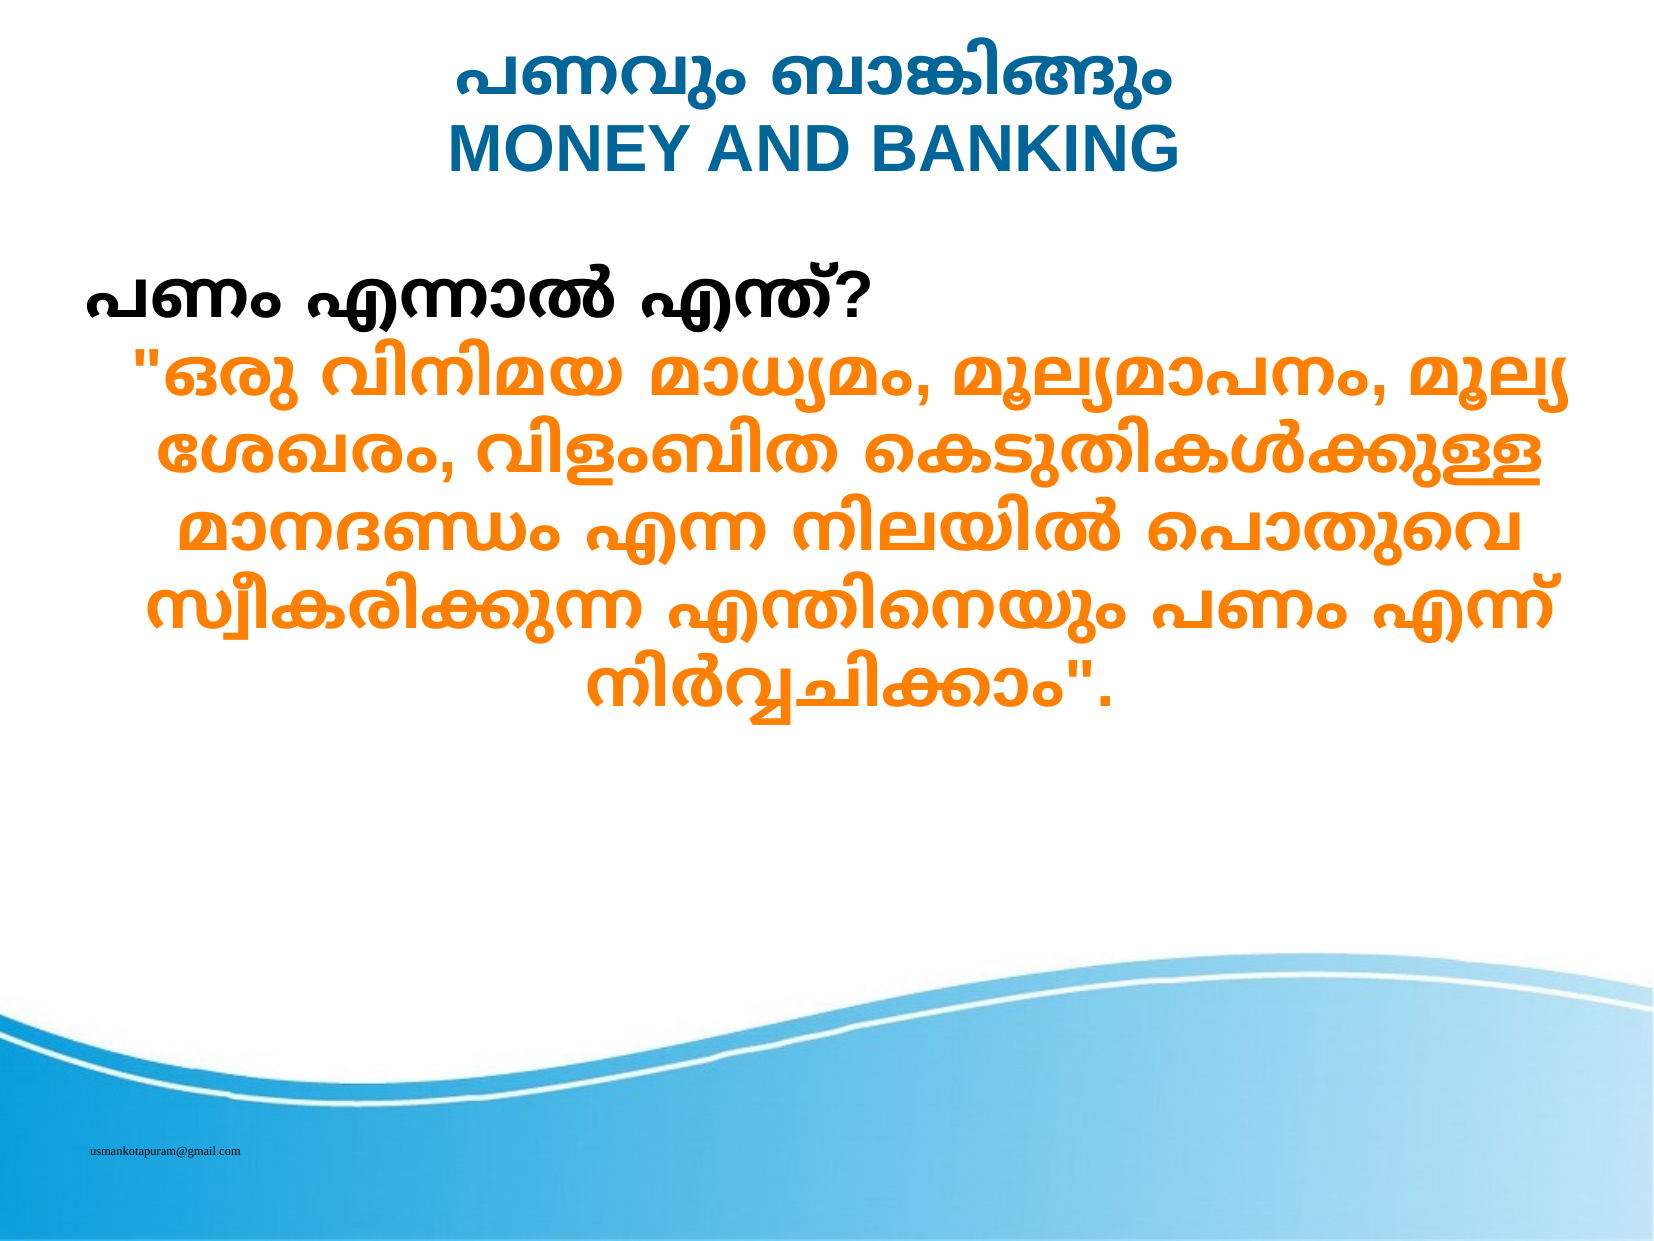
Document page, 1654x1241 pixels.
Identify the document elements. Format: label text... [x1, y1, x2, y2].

picture [0, 952, 1654, 1241]
title പണവും ബാങ്കിങ്ങും MONEY AND BANKING [70, 5, 1559, 213]
text_box പണം എന്നാൽ എന്ത്? "ഒരു വിനിമയ മാധ്യമം, മൂല്യമാപനം, മൂല്യ ശേഖരം, വിളംബിത കെടുതികൾക്കുള്ള മാനദണ്ഡം എന്ന നിലയിൽ പൊതുവെ സ്വീകരിക്കുന്ന എന്തിനെയും പണം എന്ന് നിർവ്വചിക്കാം". [70, 248, 1630, 574]
